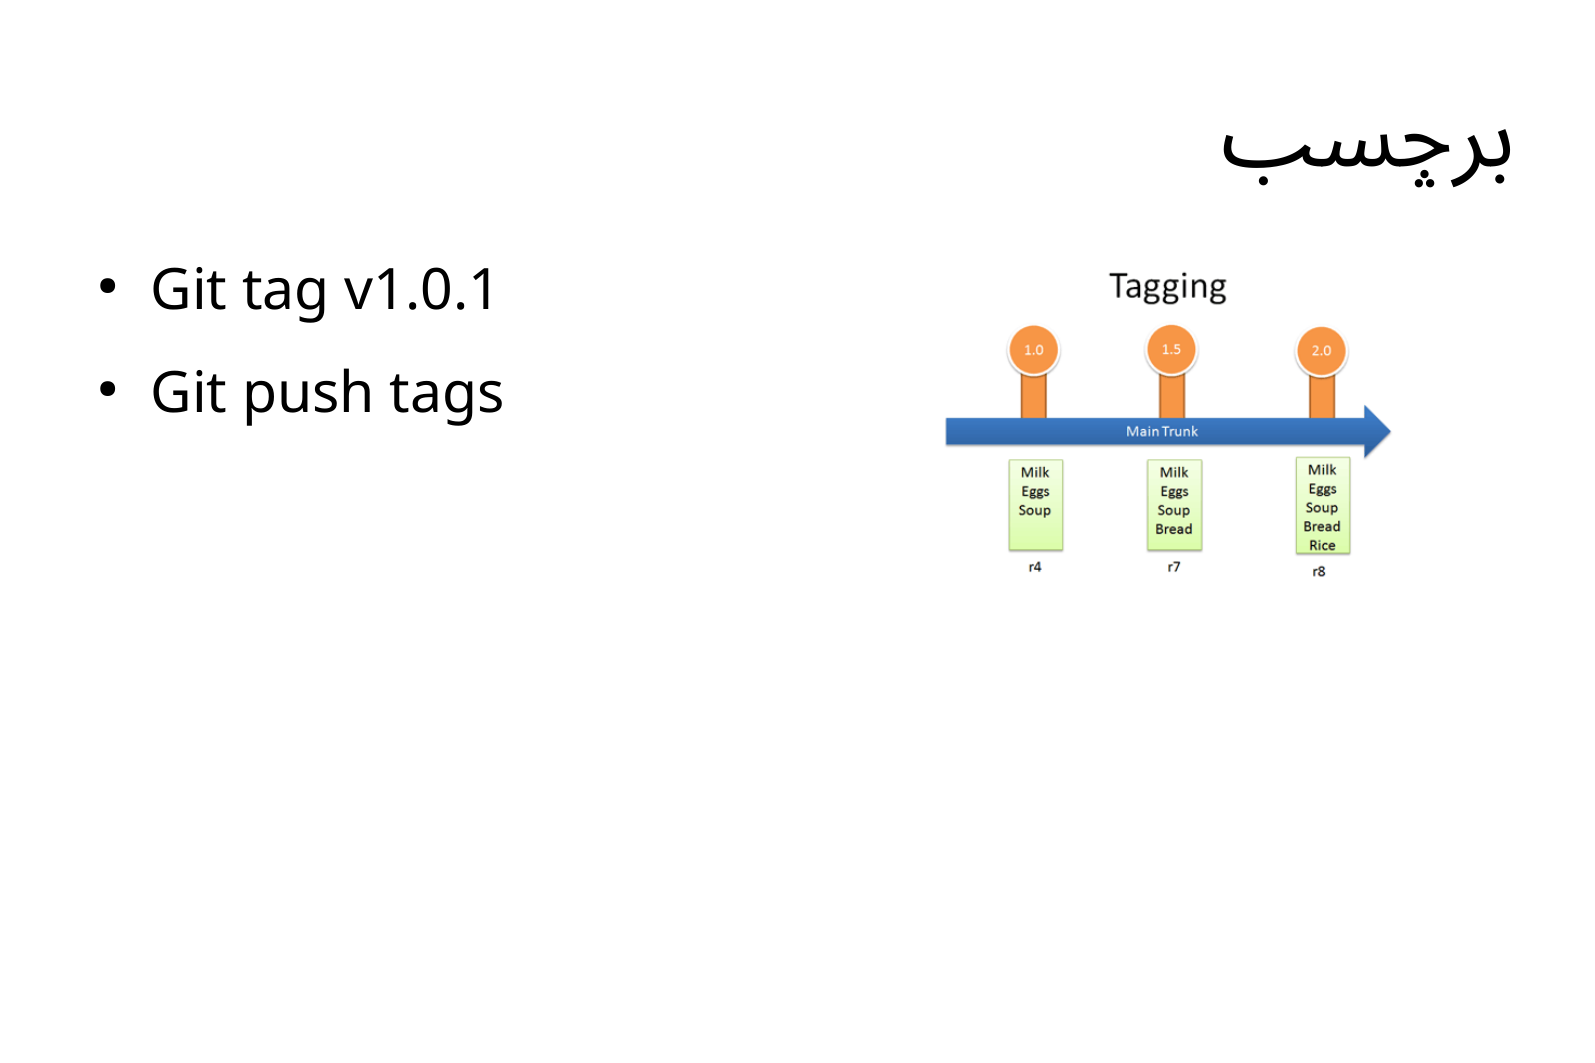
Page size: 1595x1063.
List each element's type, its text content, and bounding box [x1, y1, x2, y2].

list Git tag v1.0.1 Git push tags [79, 248, 780, 584]
title برچسب [79, 42, 1515, 220]
picture [927, 248, 1403, 584]
